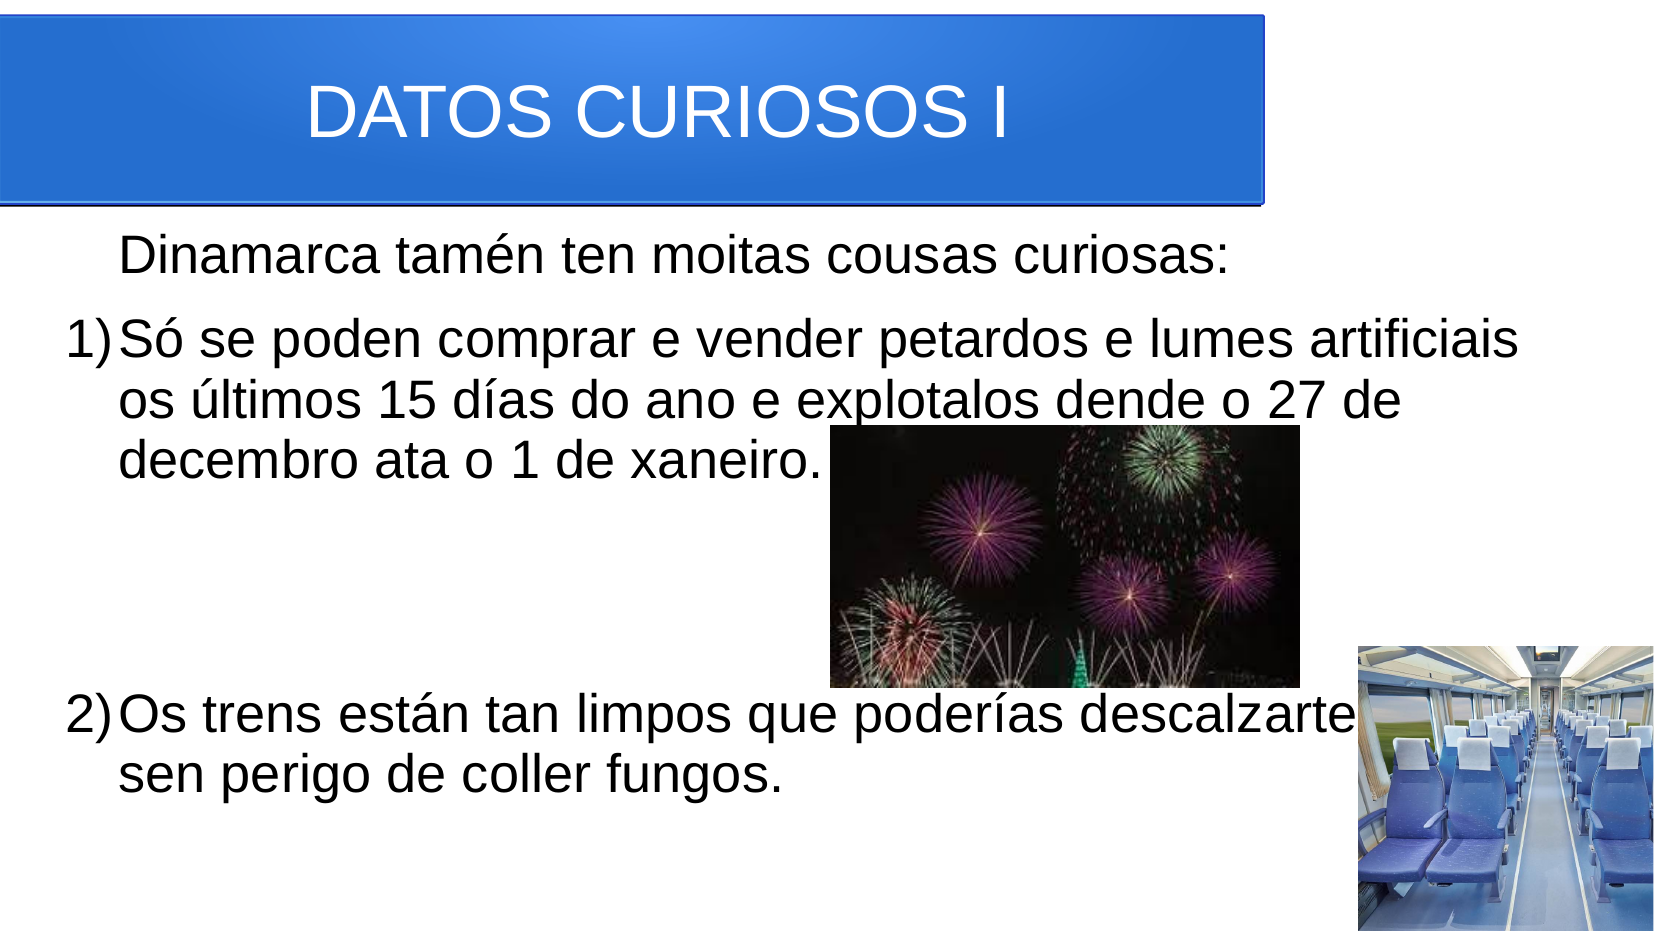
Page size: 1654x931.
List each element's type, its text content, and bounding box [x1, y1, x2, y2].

picture [830, 425, 1300, 688]
list Dinamarca tamén ten moitas cousas curiosas: Só se poden comprar e vender petardos e lumes artificiais os últimos 15 días do ano e explotalos dende o 27 de decembro ata o 1 de xaneiro. Os trens están tan limpos que poderías descalzarte sen perigo de coller fungos. [47, 224, 1571, 922]
picture [1358, 646, 1654, 931]
title DATOS CURIOSOS I [82, 35, 1235, 189]
